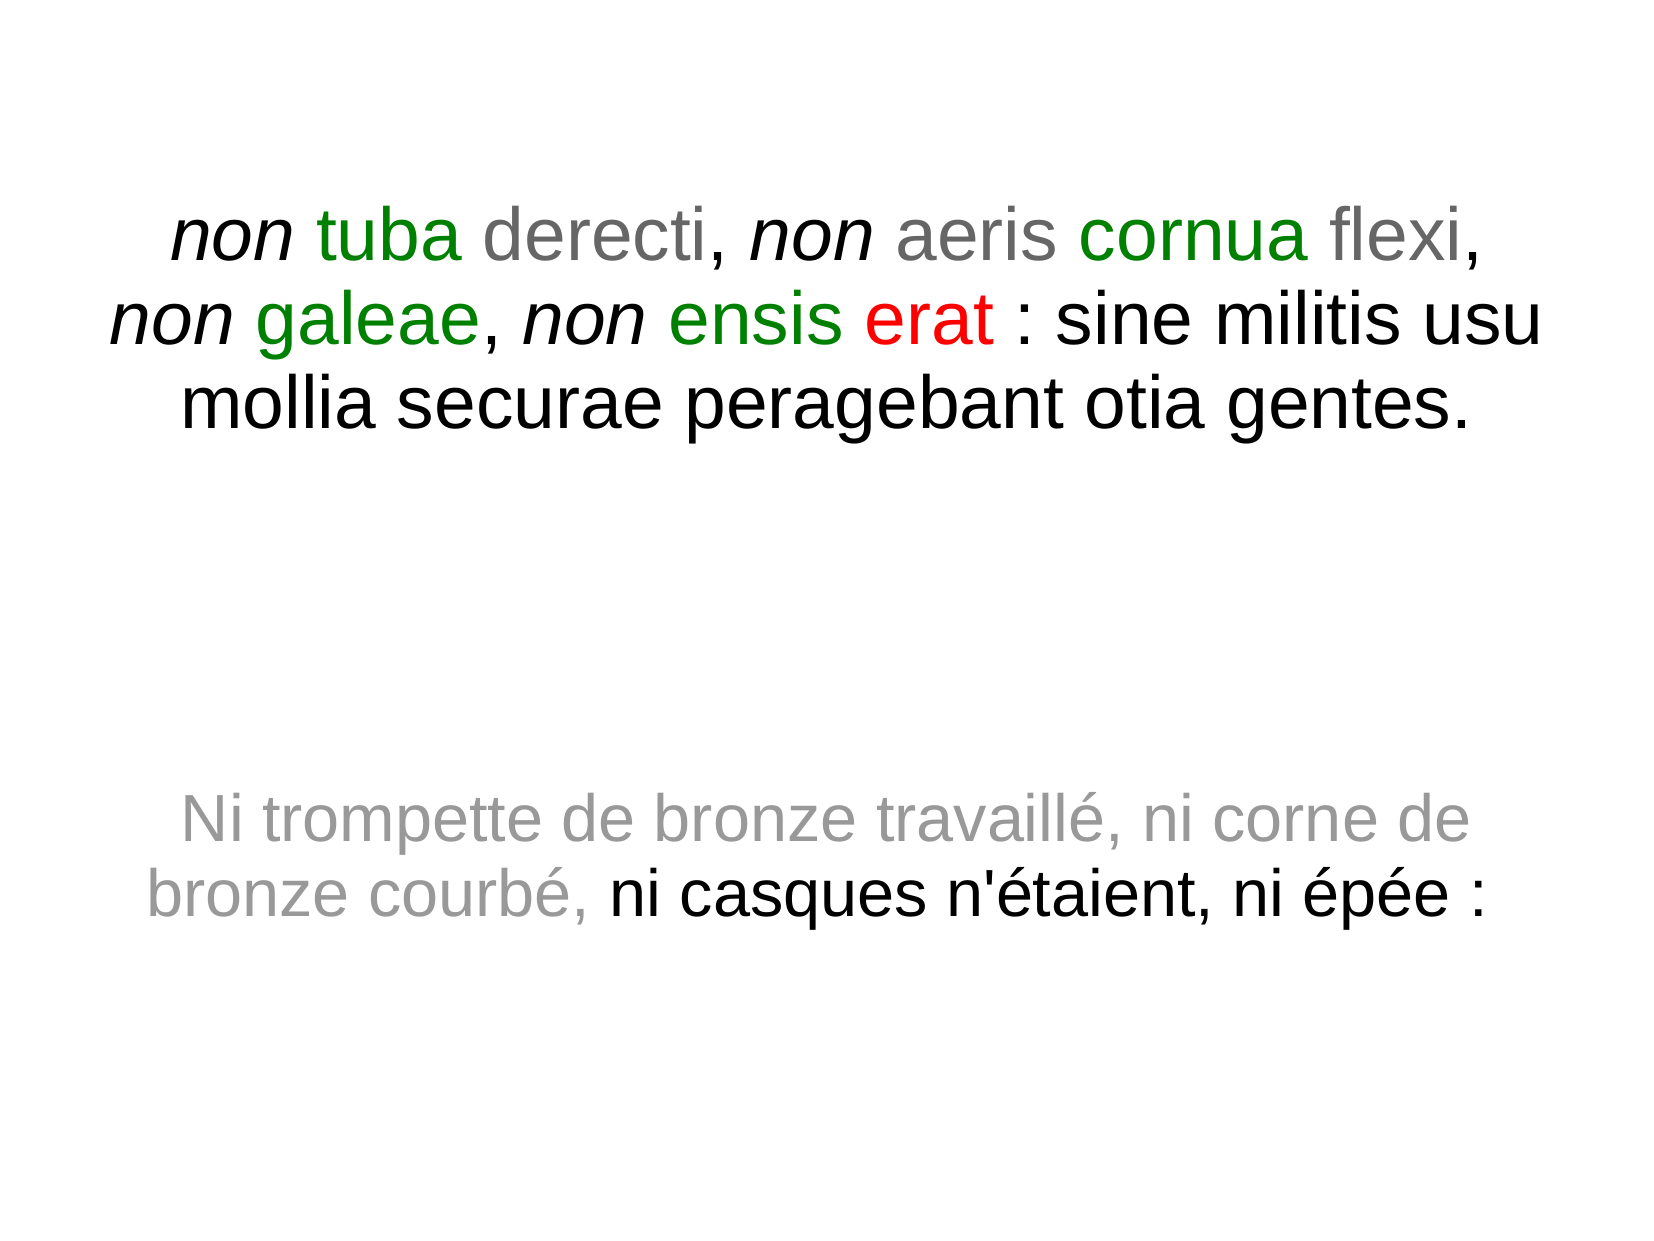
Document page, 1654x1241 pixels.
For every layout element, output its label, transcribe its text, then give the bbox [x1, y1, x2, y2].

subtitle Ni trompette de bronze travaillé, ni corne de bronze courbé, ni casques n'étaient, ni épée : [82, 602, 1571, 1109]
title non tuba derecti, non aeris cornua flexi, non galeae, non ensis erat : sine militis usu mollia securae peragebant otia gentes. [47, 35, 1607, 603]
